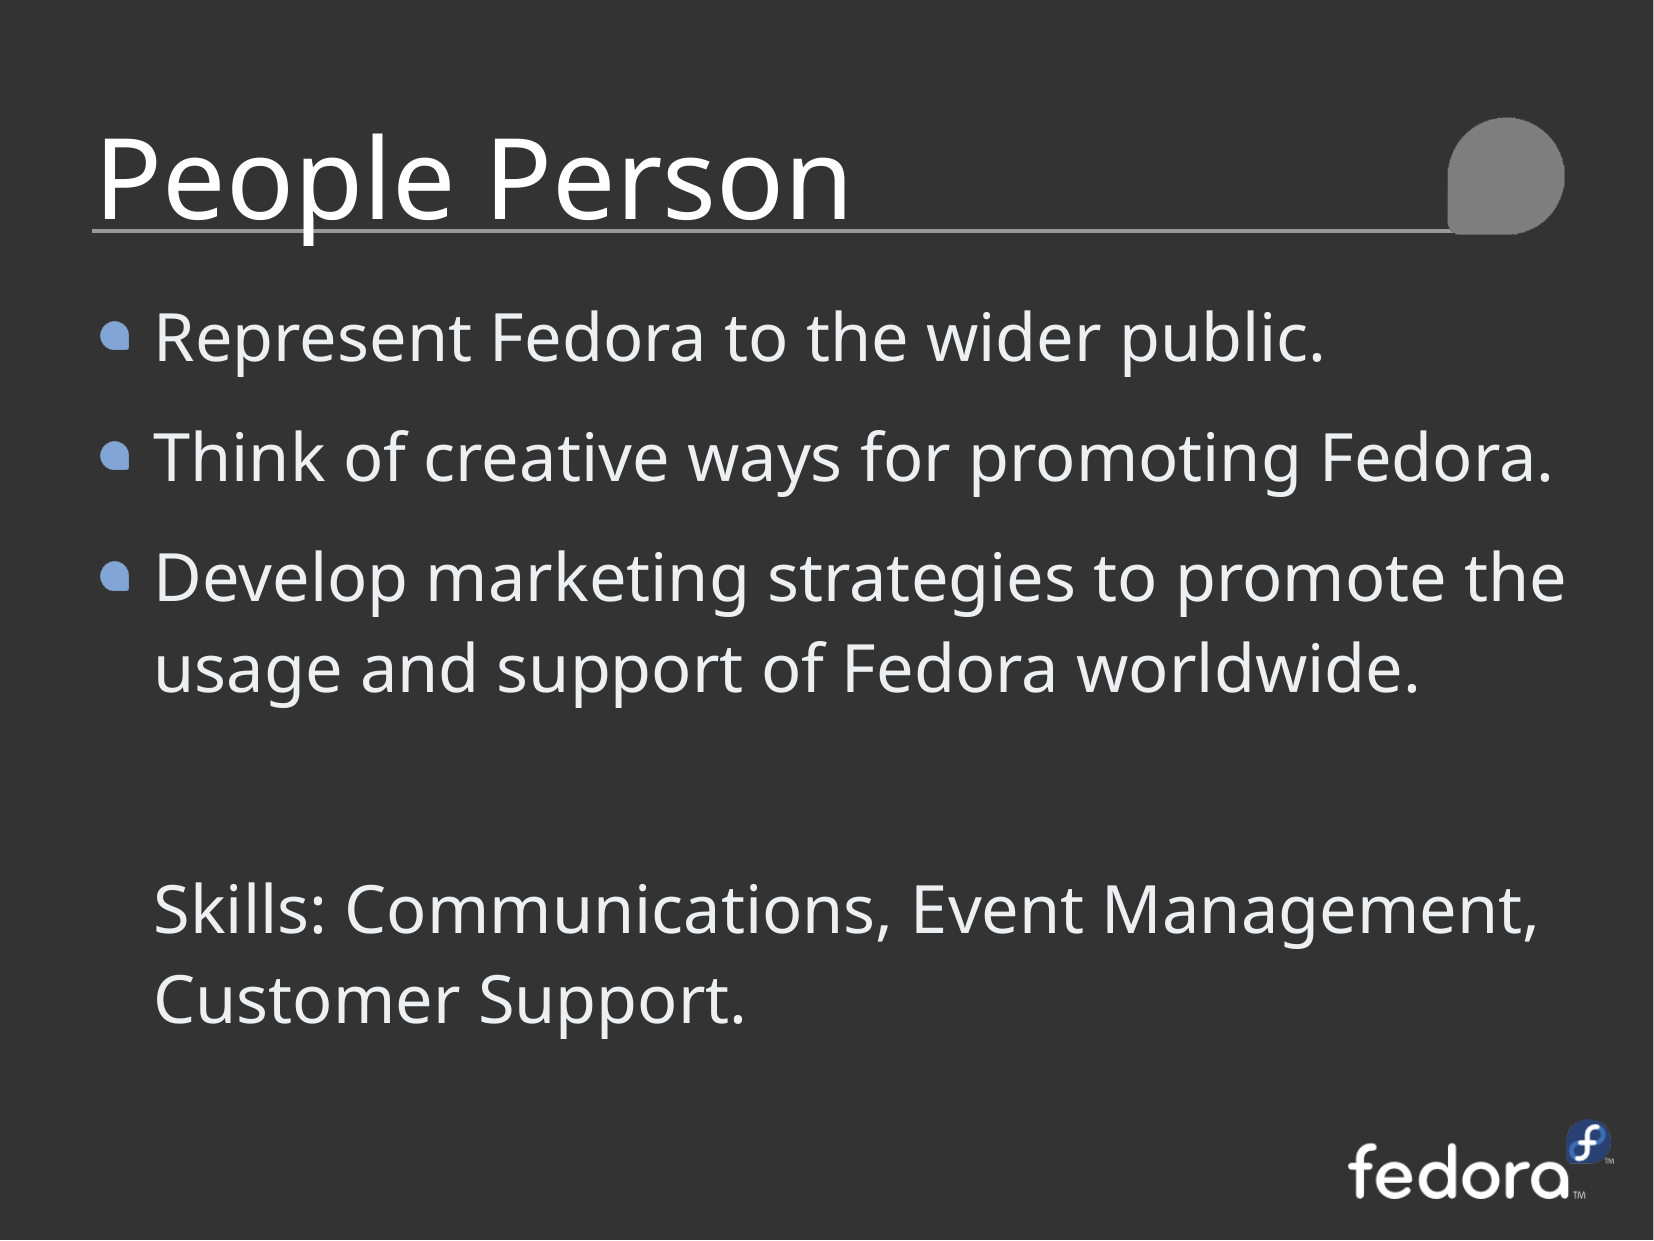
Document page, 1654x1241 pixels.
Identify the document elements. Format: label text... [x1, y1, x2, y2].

picture [1348, 1119, 1614, 1199]
list Represent Fedora to the wider public. Think of creative ways for promoting Fedora. Develop marketing strategies to promote the usage and support of Fedora worldwide. Skills: Communications, Event Management, Customer Support. [82, 290, 1571, 1094]
title People Person [94, 100, 1426, 251]
picture [1447, 117, 1565, 235]
